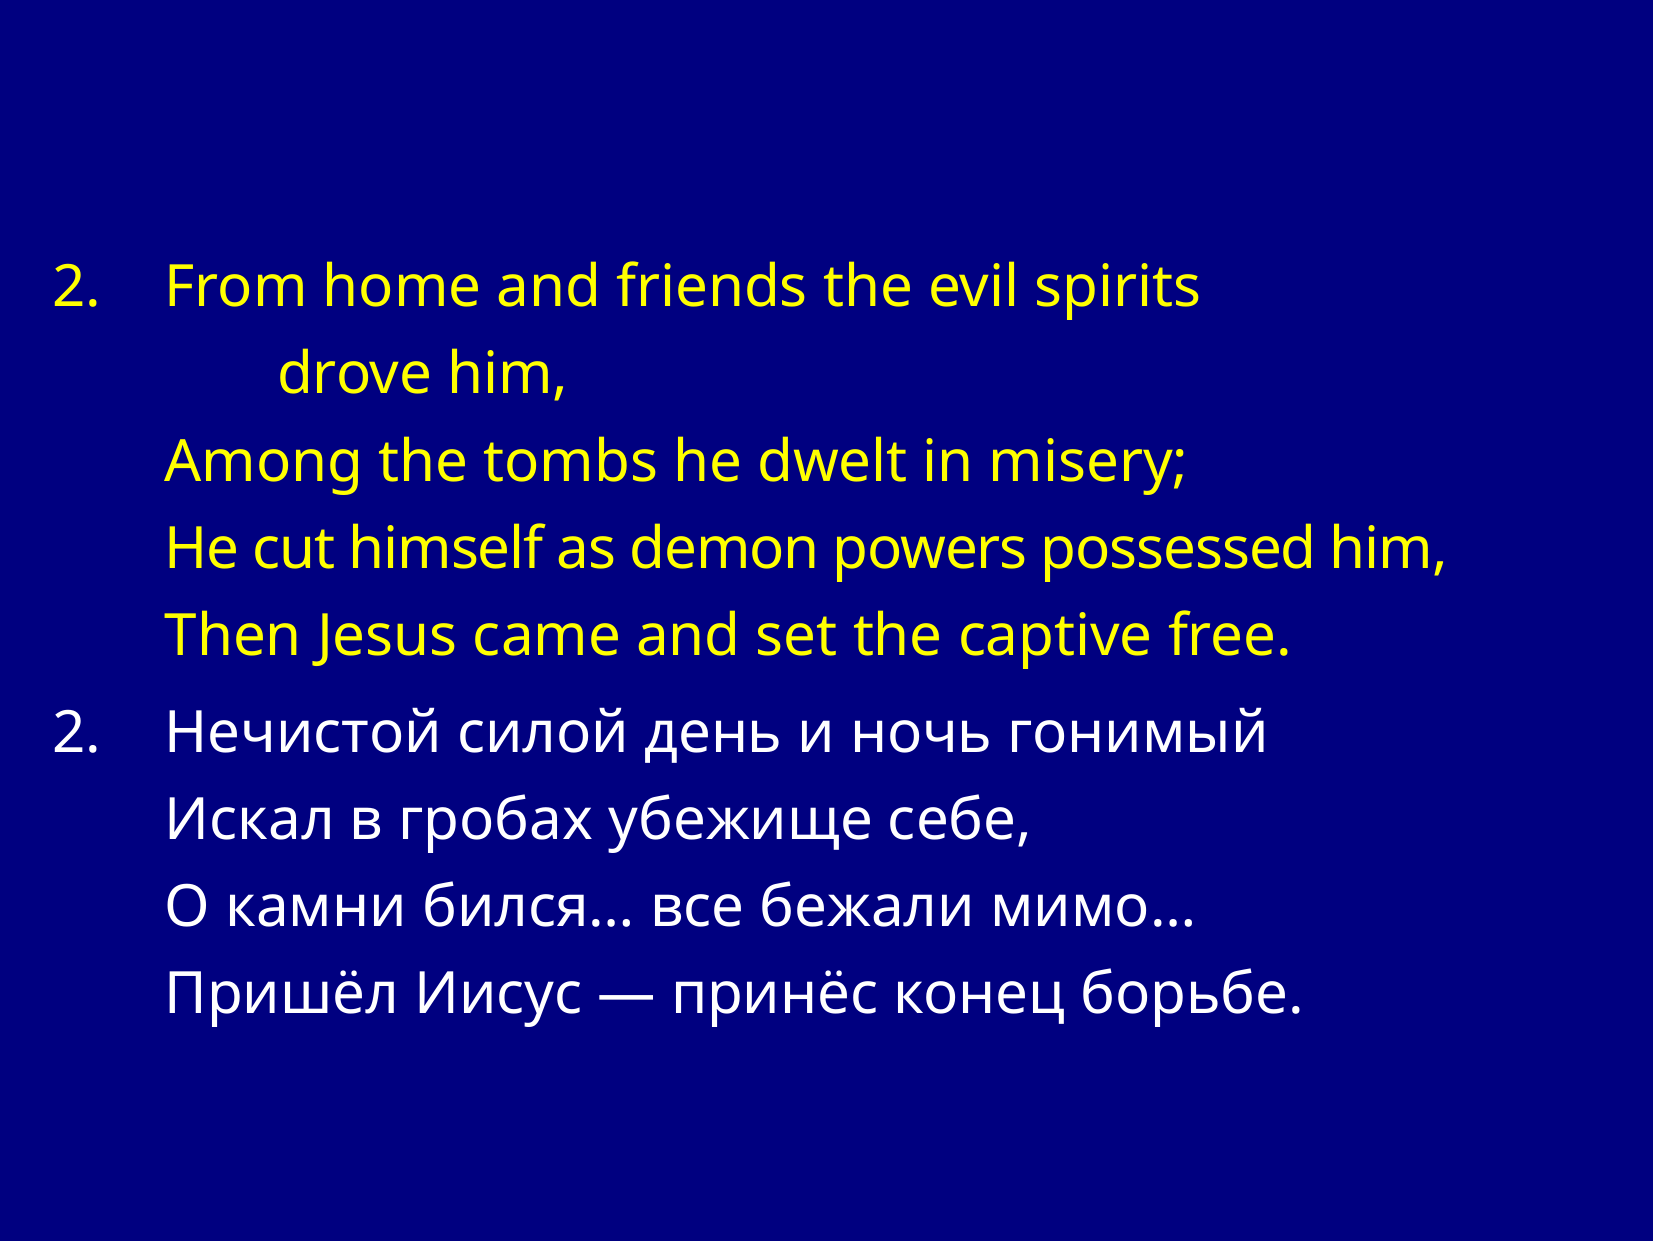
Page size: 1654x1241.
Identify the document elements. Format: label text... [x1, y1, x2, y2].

text_box 2. Нечистой силой день и ночь гонимый Искал в гробах убежище себе, О камни бился… все бежали мимо… Пришёл Иисус — принёс конец борьбе. [37, 675, 1653, 1163]
text_box 2. From home and friends the evil spirits drove him, Among the tombs he dwelt in misery; He cut himself as demon powers possessed him, Then Jesus came and set the captive free. [37, 150, 1653, 638]
